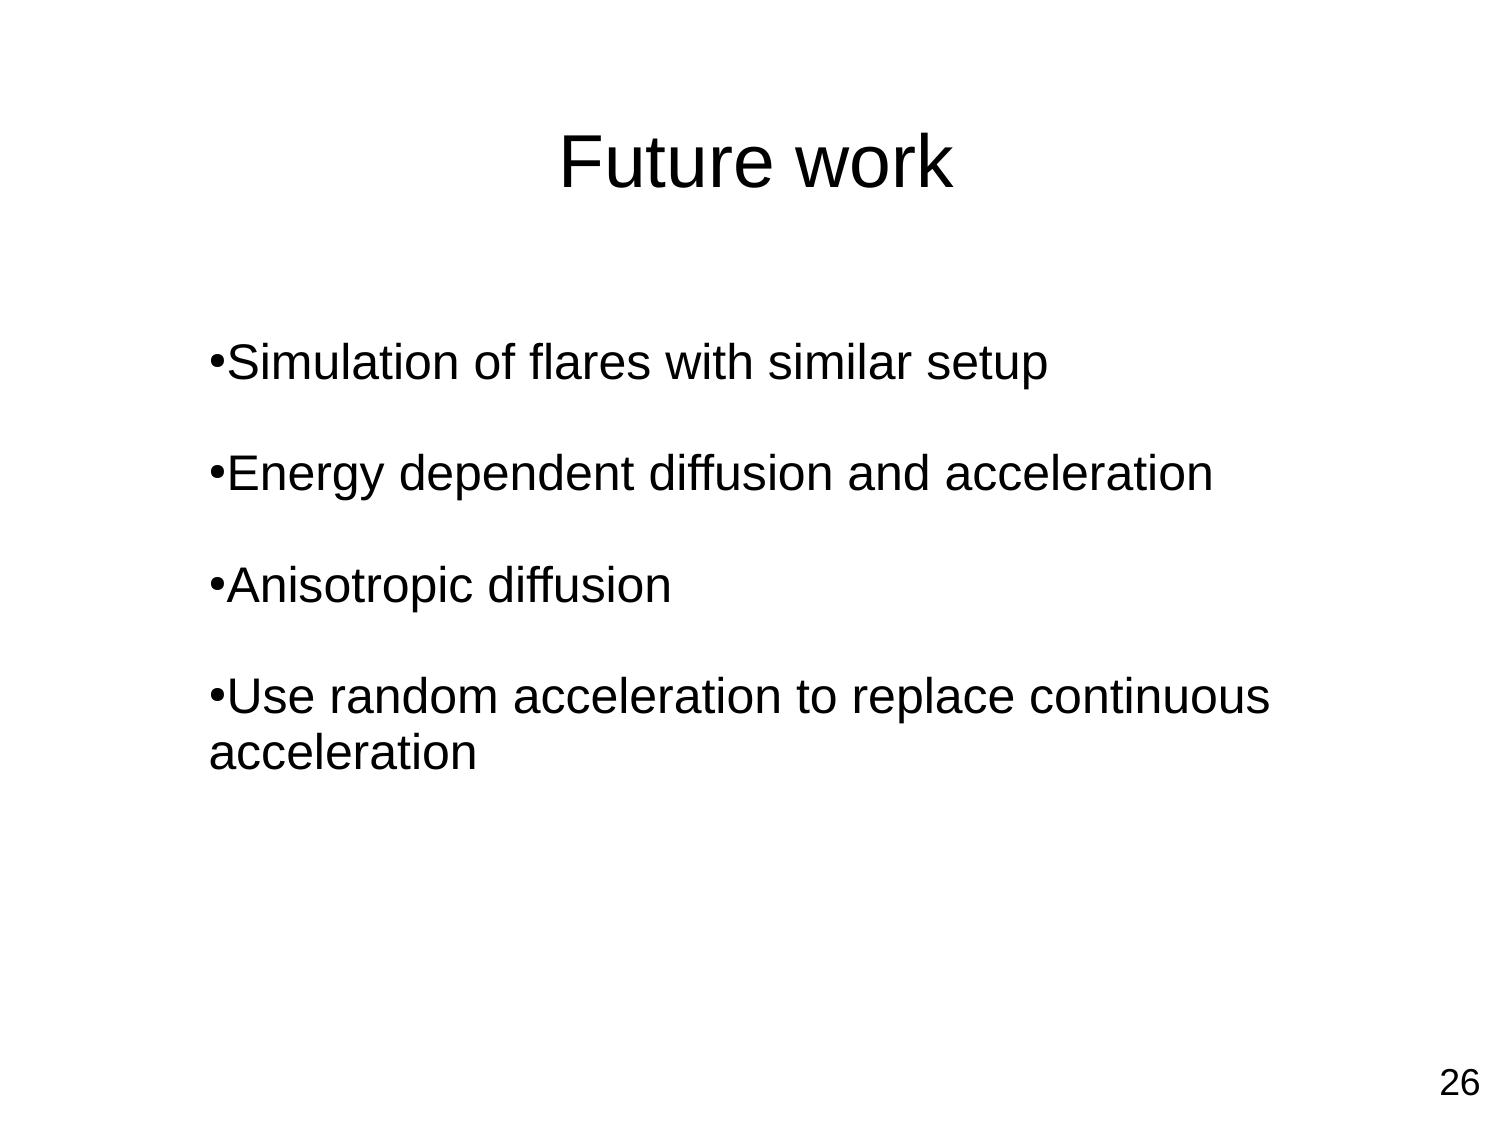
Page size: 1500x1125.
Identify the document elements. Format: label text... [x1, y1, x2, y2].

text_box Future work [543, 112, 970, 212]
text_box Simulation of flares with similar setup Energy dependent diffusion and acceleration Anisotropic diffusion Use random acceleration to replace continuous acceleration [193, 326, 1351, 788]
text_box <number> [1359, 1054, 1500, 1125]
